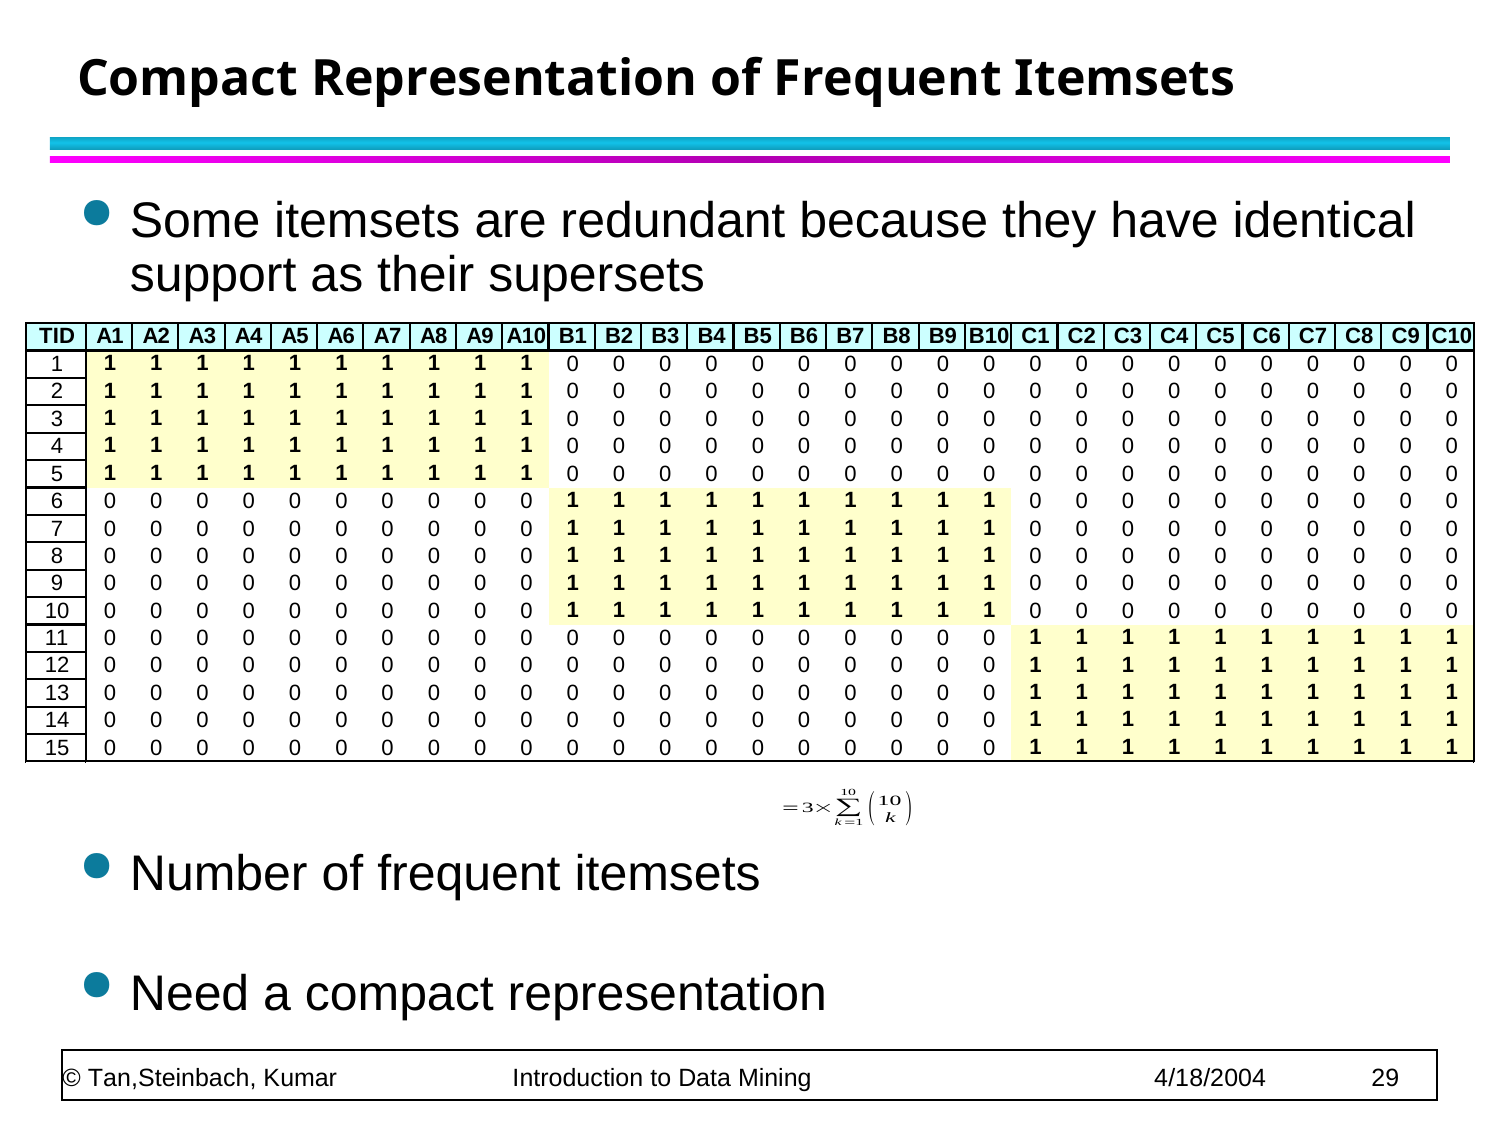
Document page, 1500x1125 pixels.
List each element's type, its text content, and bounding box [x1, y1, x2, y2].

list Some itemsets are redundant because they have identical support as their supersets Number of frequent itemsets Need a compact representation [67, 763, 1432, 1038]
list Some itemsets are redundant because they have identical support as their supersets Number of frequent itemsets Need a compact representation [67, 187, 1432, 322]
text_box [24, 322, 1476, 763]
text_box [774, 787, 1057, 955]
title Compact Representation of Frequent Itemsets [62, 22, 1421, 113]
